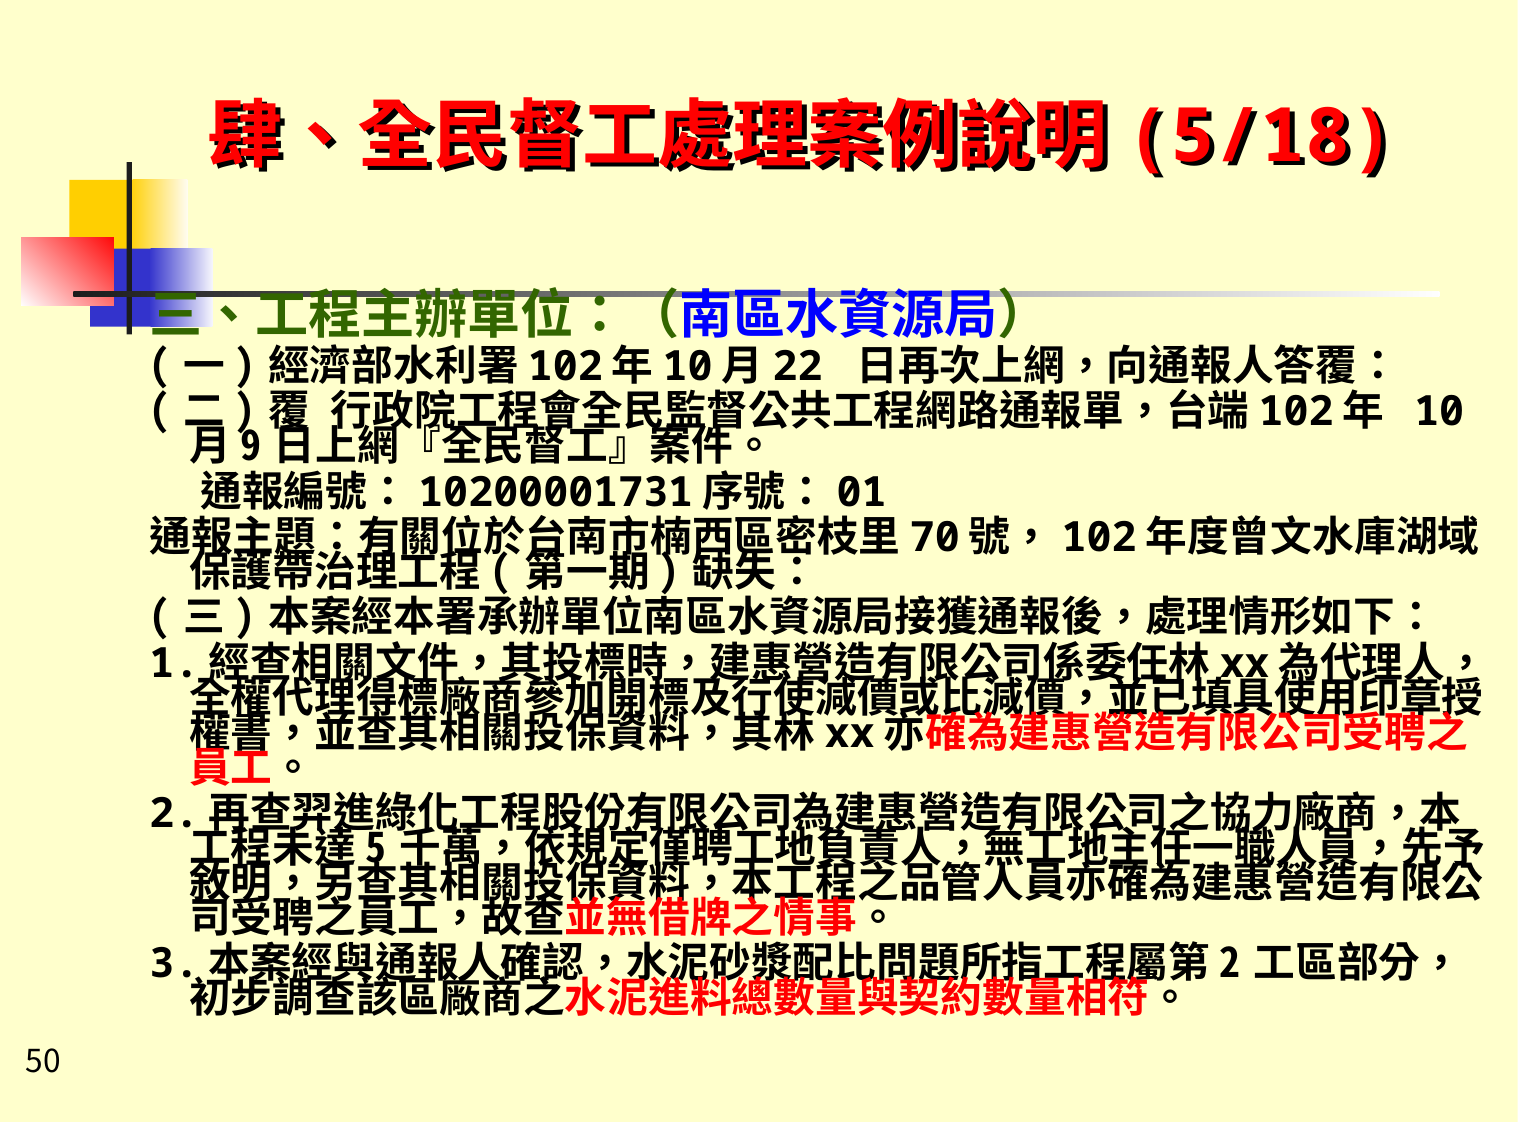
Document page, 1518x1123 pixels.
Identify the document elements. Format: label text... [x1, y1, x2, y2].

text_box <編號> [0, 1032, 78, 1096]
list 三、工程主辦單位：（南區水資源局） (一)經濟部水利署102年10月22 日再次上網，向通報人答覆： (二)覆 行政院工程會全民監督公共工程網路通報單，台端102年 10月9日上網『全民督工』案件。 通報編號：10200001731序號：01 通報主題：有關位於台南市楠西區密枝里70號，102年度曾文水庫湖域保護帶治理工程(第一期)缺失： (三)本案經本署承辦單位南區水資源局接獲通報後，處理情形如下： 1.經查相關文件，其投標時，建惠營造有限公司係委任林xx為代理人，全權代理得標廠商參加開標及行使減價或比減價，並已填具使用印章授權書，並查其相關投保資料，其林xx亦確為建惠營造有限公司受聘之員工。 2.再查羿進綠化工程股份有限公司為建惠營造有限公司之協力廠商，本工程未達5千萬，依規定僅聘工地負責人，無工地主任一職人員，先予敘明，另查其相關投保資料，本工程之品管人員亦確為建惠營造有限公司受聘之員工，故查並無借牌之情事。 3.本案經與通報人確認，水泥砂漿配比問題所指工程屬第2工區部分，初步調查該區廠商之水泥進料總數量與契約數量相符。 [132, 289, 1518, 1034]
title 肆、全民督工處理案例說明(5/18) [191, 35, 1485, 275]
